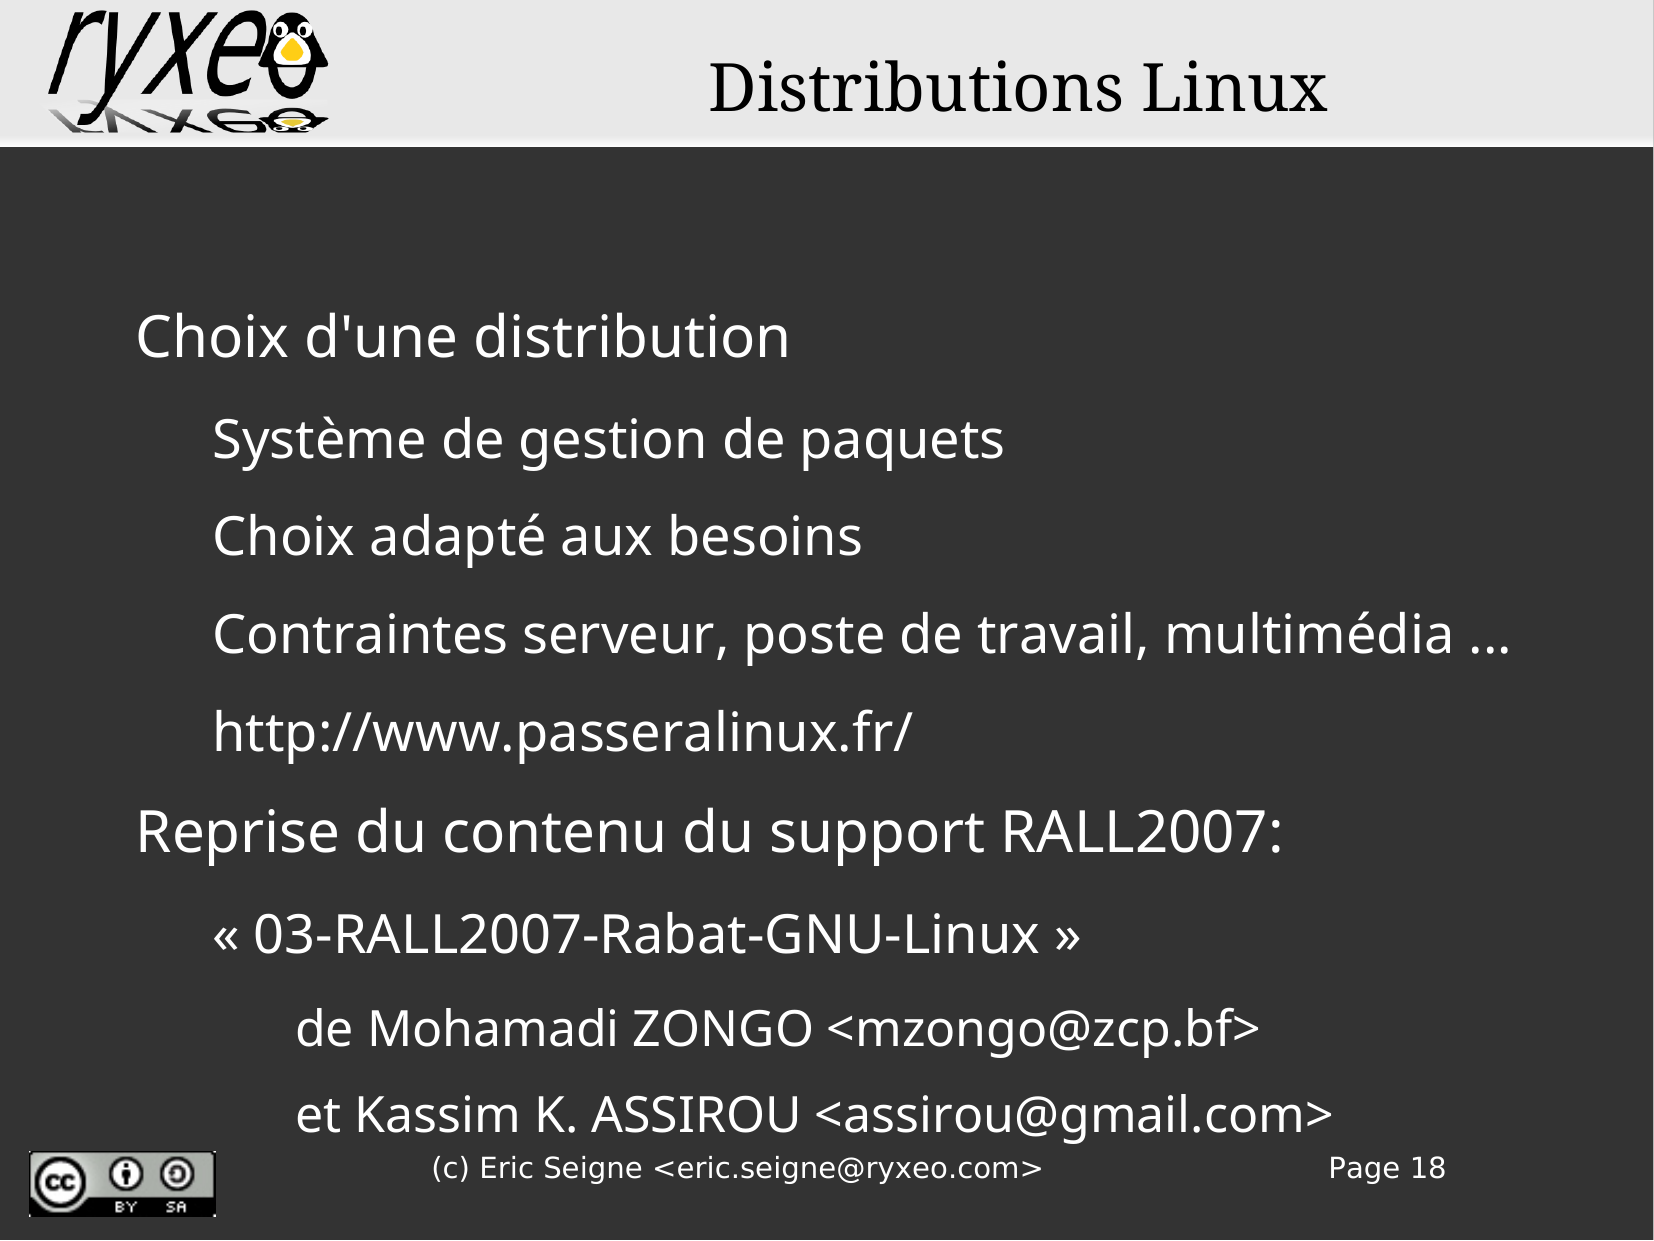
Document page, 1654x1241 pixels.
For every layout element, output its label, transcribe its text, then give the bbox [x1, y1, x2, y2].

picture [0, 0, 1654, 147]
list Choix d'une distribution Système de gestion de paquets Choix adapté aux besoins Contraintes serveur, poste de travail, multimédia ... http://www.passeralinux.fr/ Reprise du contenu du support RALL2007: « 03-RALL2007-Rabat-GNU-Linux » de Mohamadi ZONGO <mzongo@zcp.bf> et Kassim K. ASSIROU <assirou@gmail.com> [118, 295, 1522, 1117]
picture [29, 1151, 216, 1217]
title Distributions Linux [442, 29, 1595, 142]
